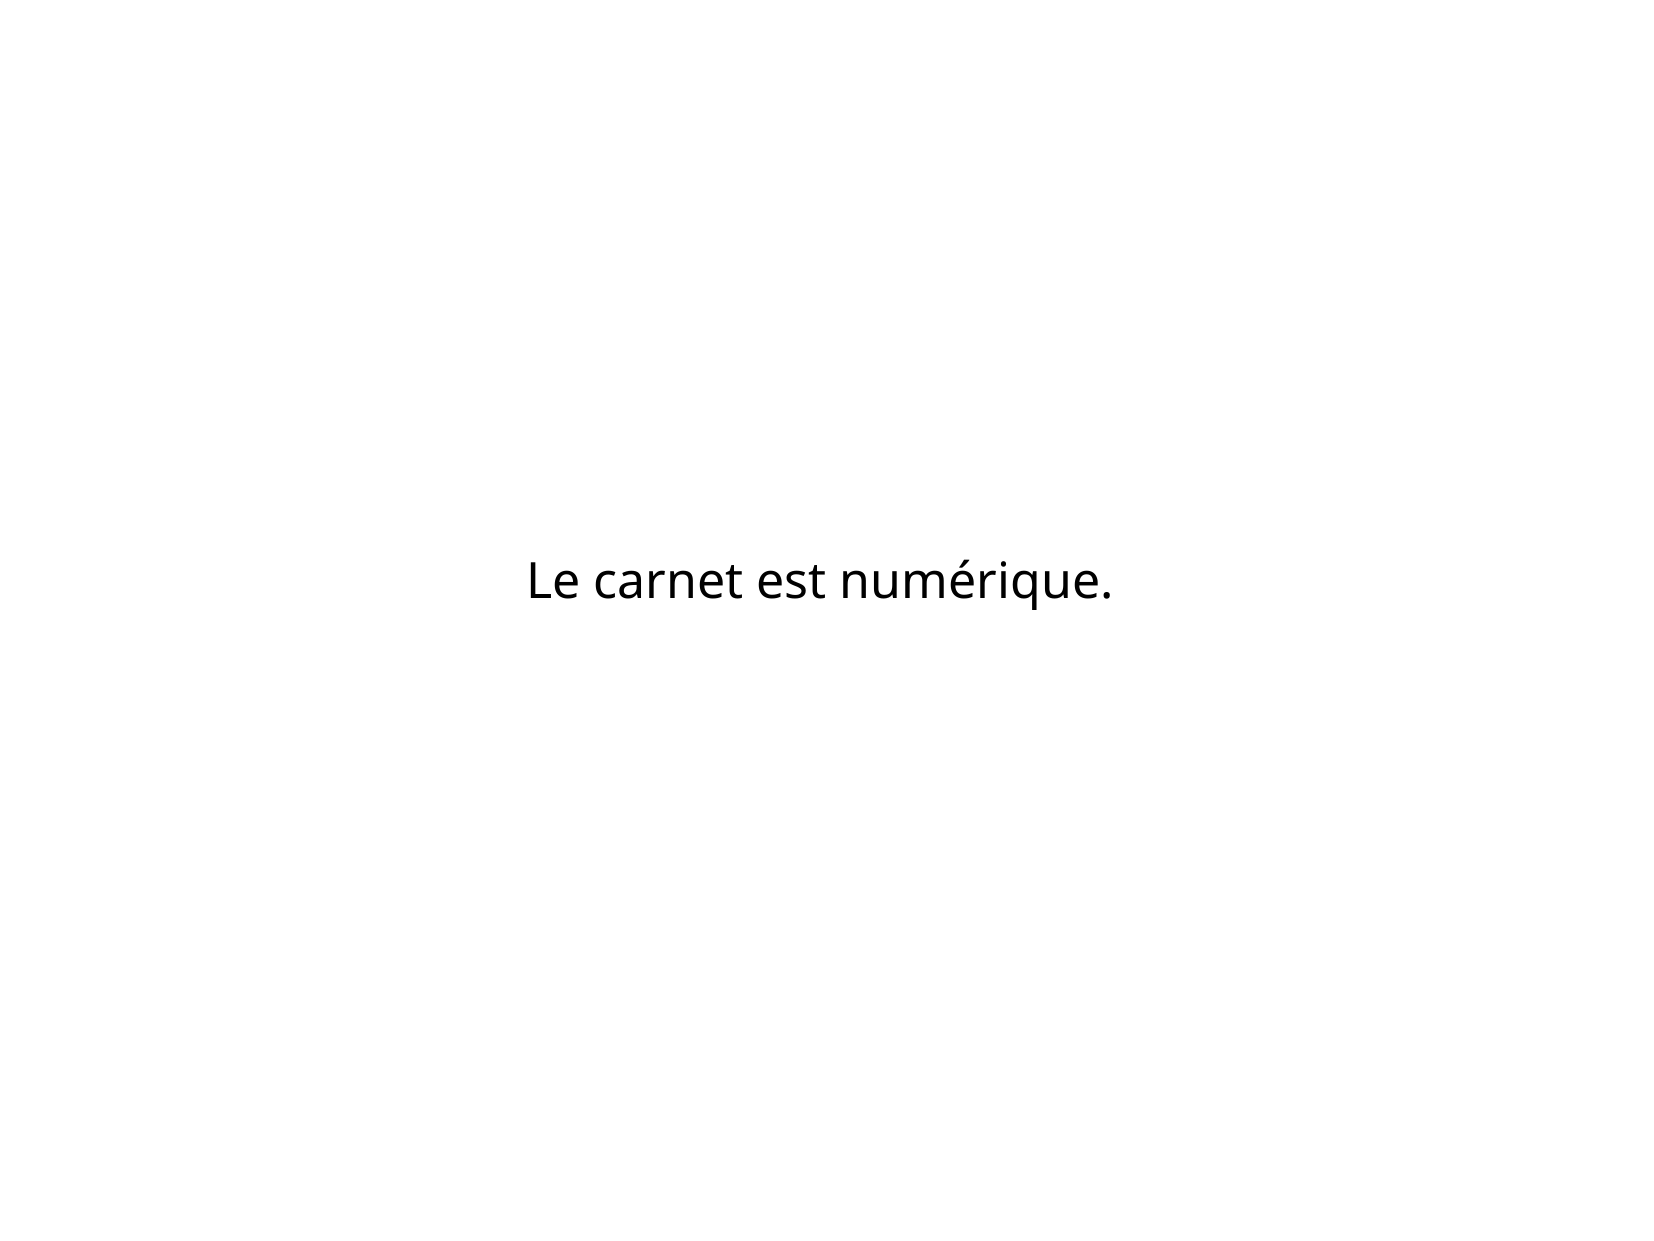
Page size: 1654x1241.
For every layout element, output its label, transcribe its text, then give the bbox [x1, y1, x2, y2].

subtitle Le carnet est numérique. [82, 49, 1571, 1109]
